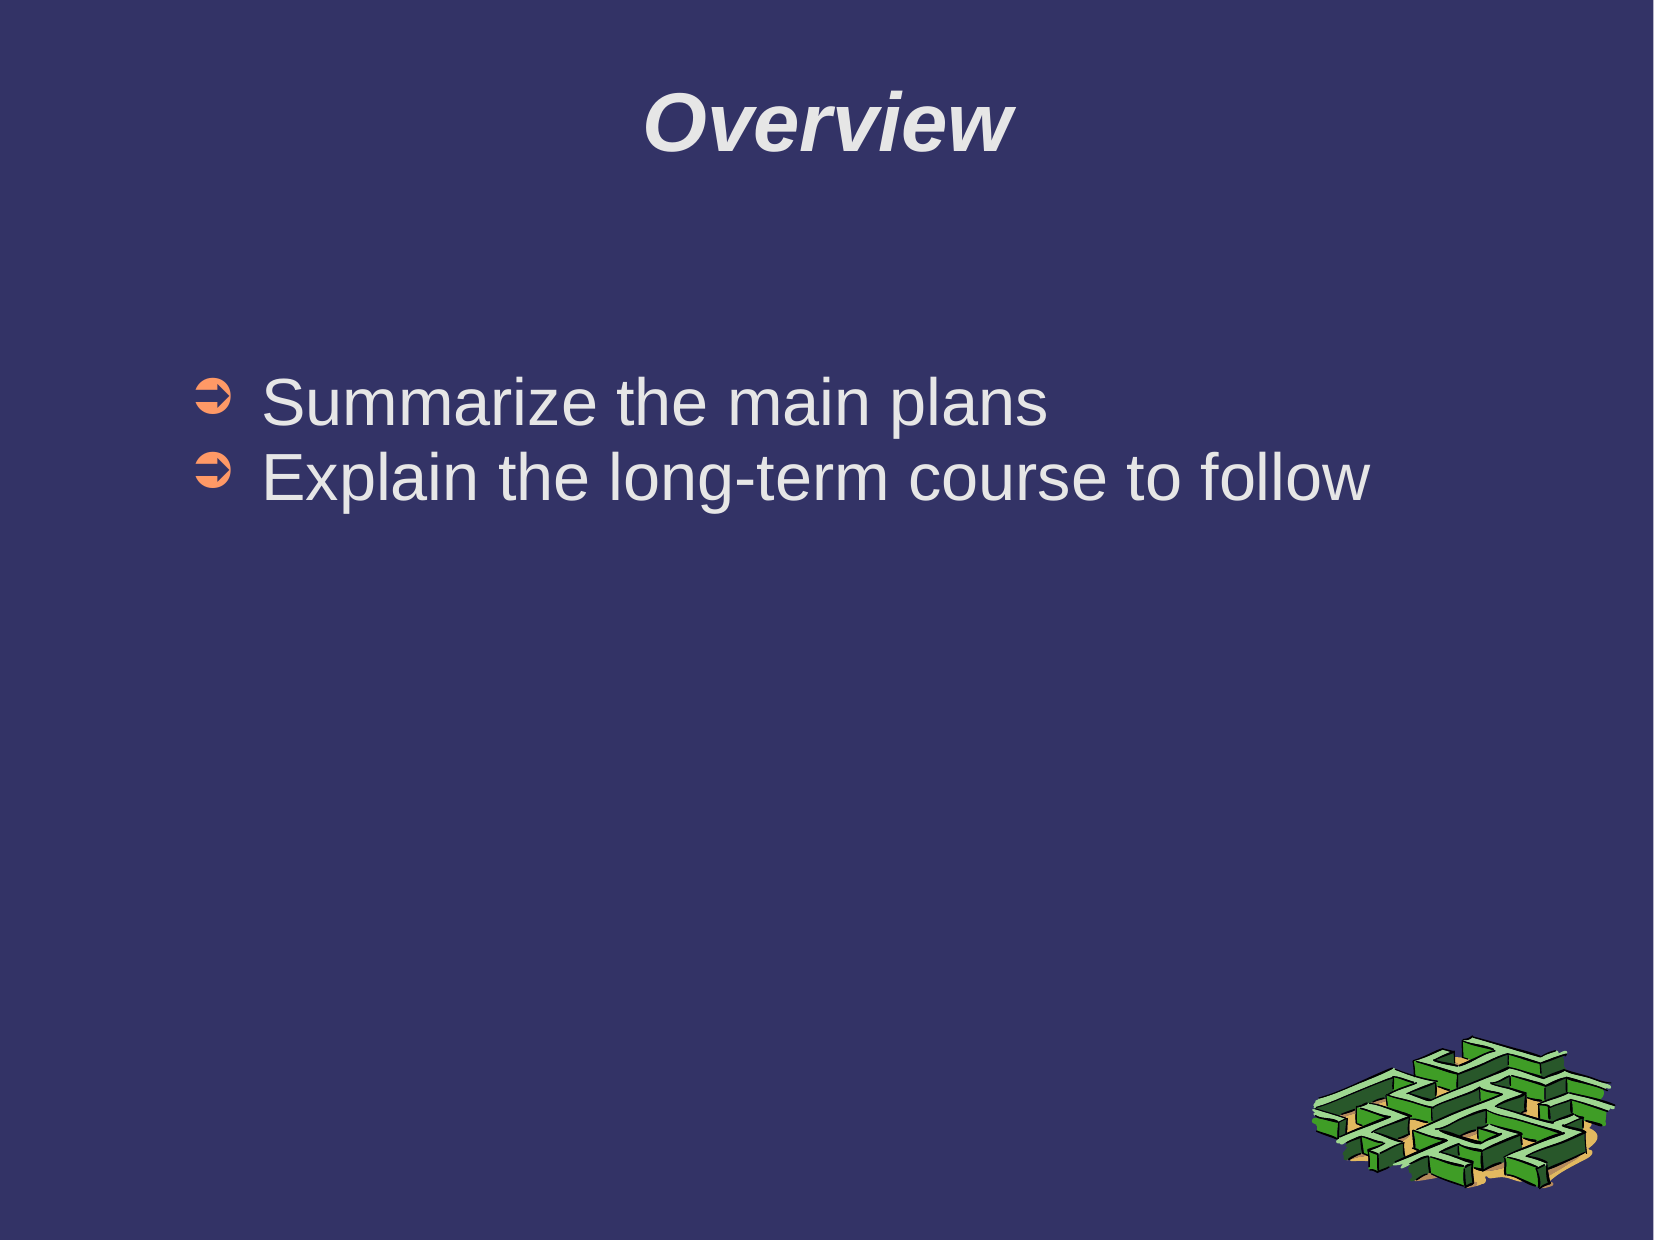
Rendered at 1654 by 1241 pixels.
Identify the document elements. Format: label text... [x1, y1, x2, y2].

list Summarize the main plans Explain the long-term course to follow [178, 364, 1570, 1147]
title Overview [121, 19, 1534, 227]
